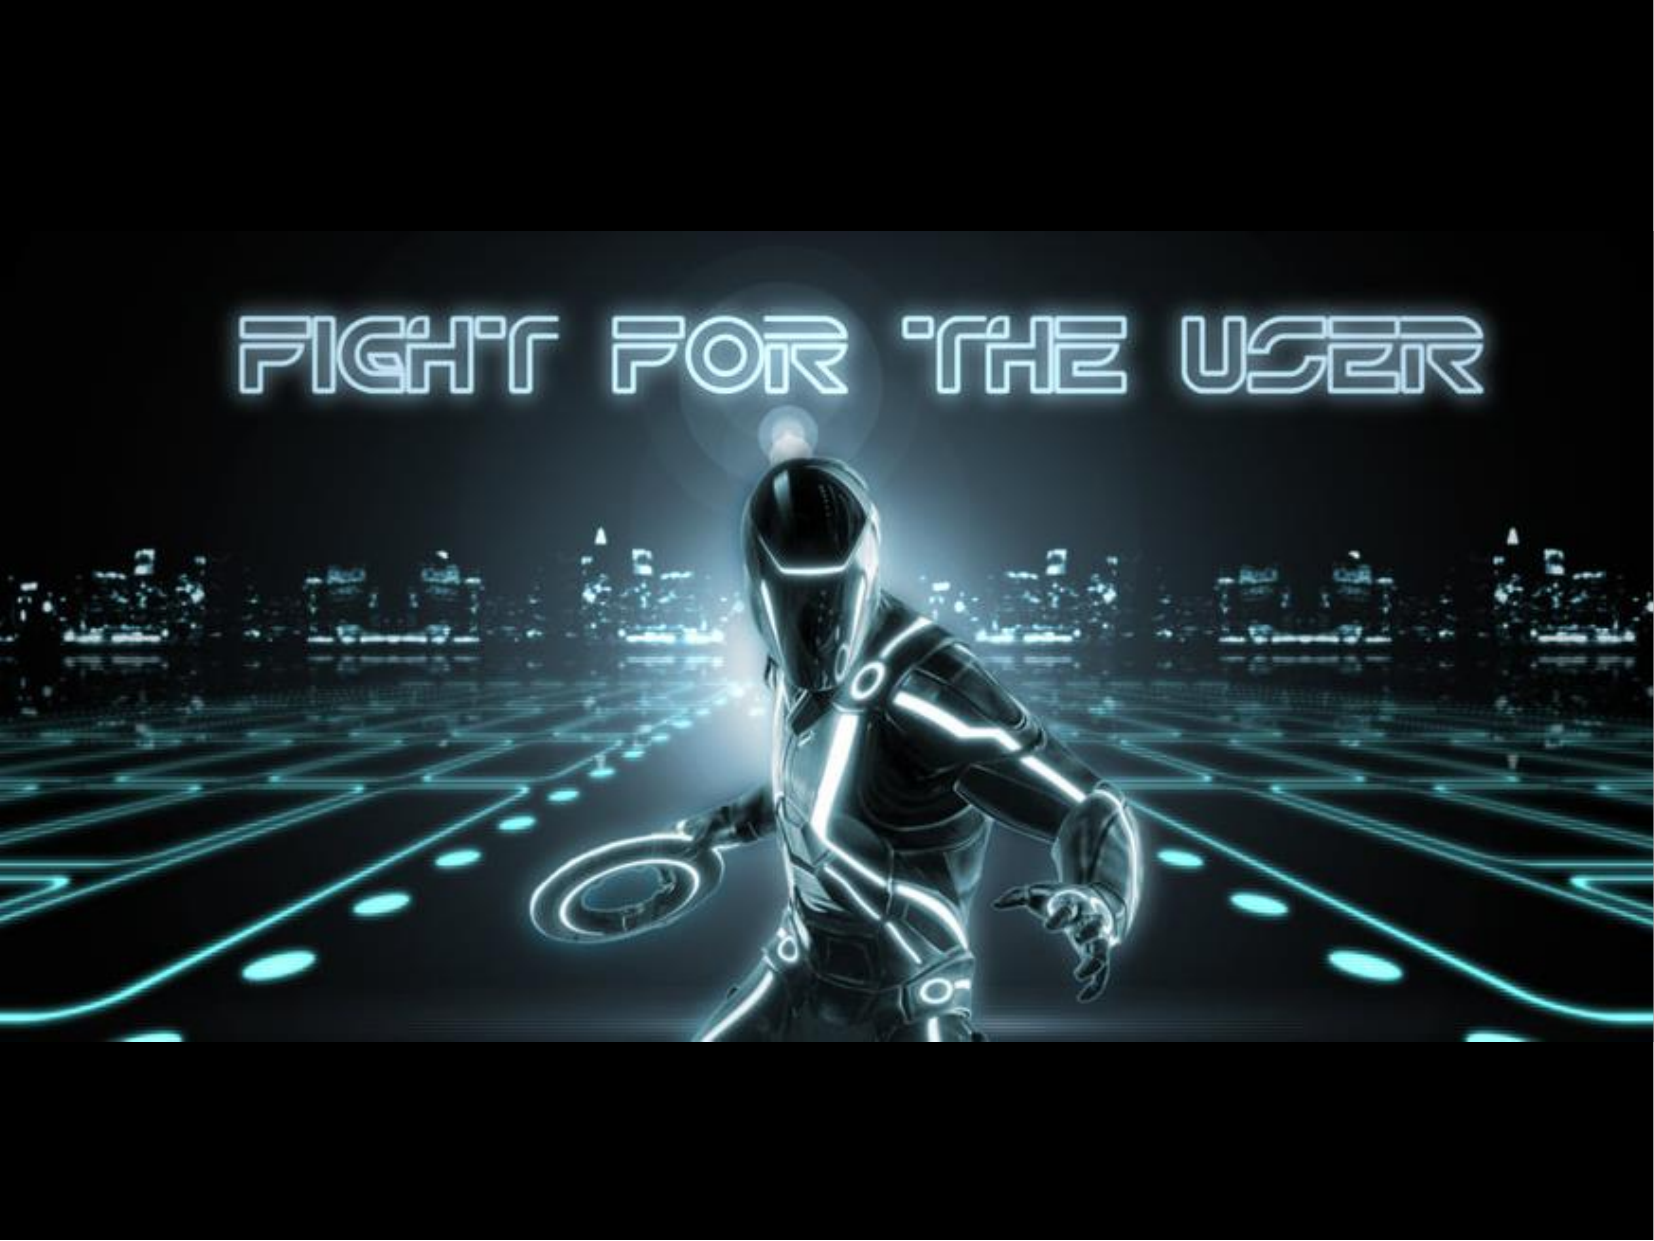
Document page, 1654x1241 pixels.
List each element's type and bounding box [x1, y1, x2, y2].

picture [0, 231, 1654, 1042]
